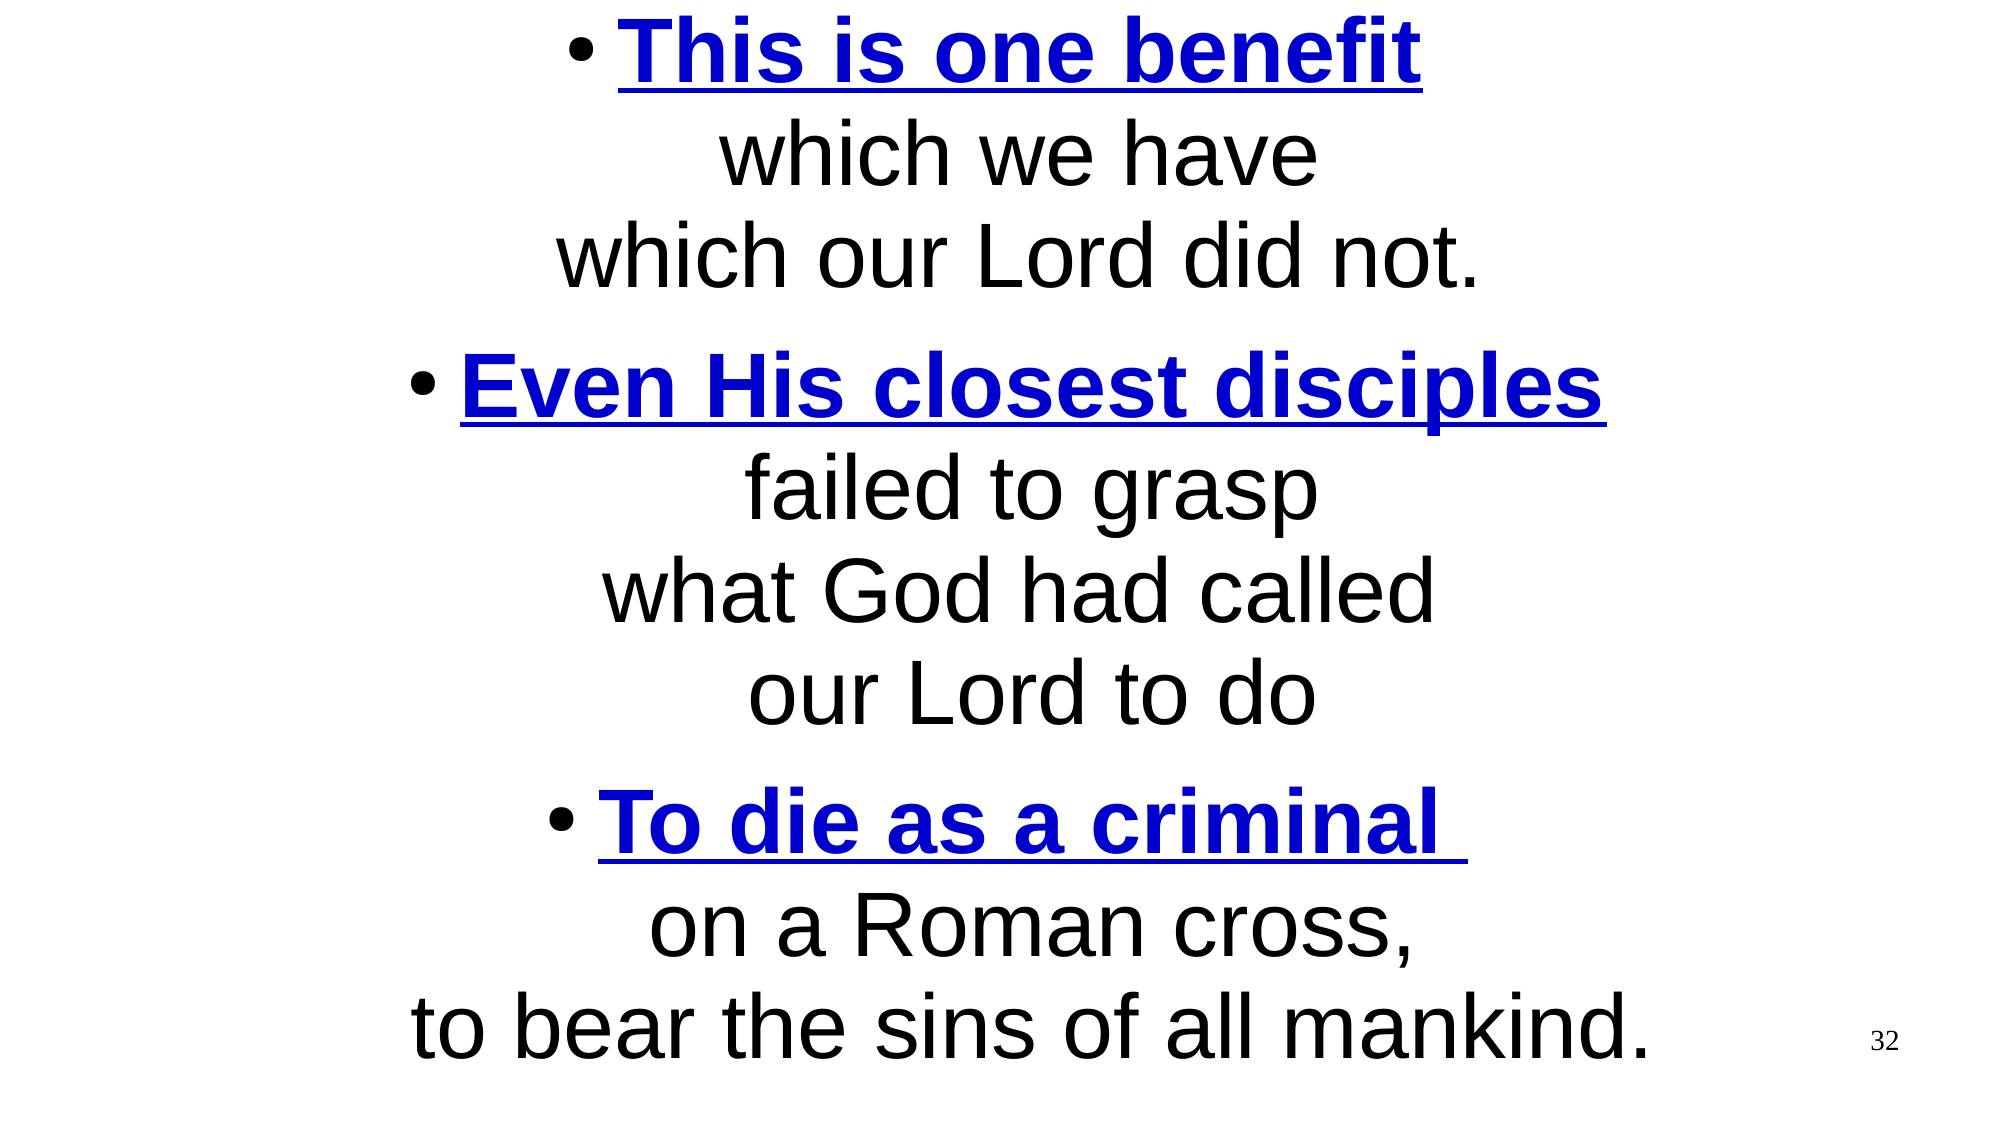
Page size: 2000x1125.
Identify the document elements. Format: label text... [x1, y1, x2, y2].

list This is one benefit which we have which our Lord did not. Even His closest disciples failed to grasp what God had called our Lord to do To die as a criminal on a Roman cross, to bear the sins of all mankind. [0, 0, 1996, 1123]
